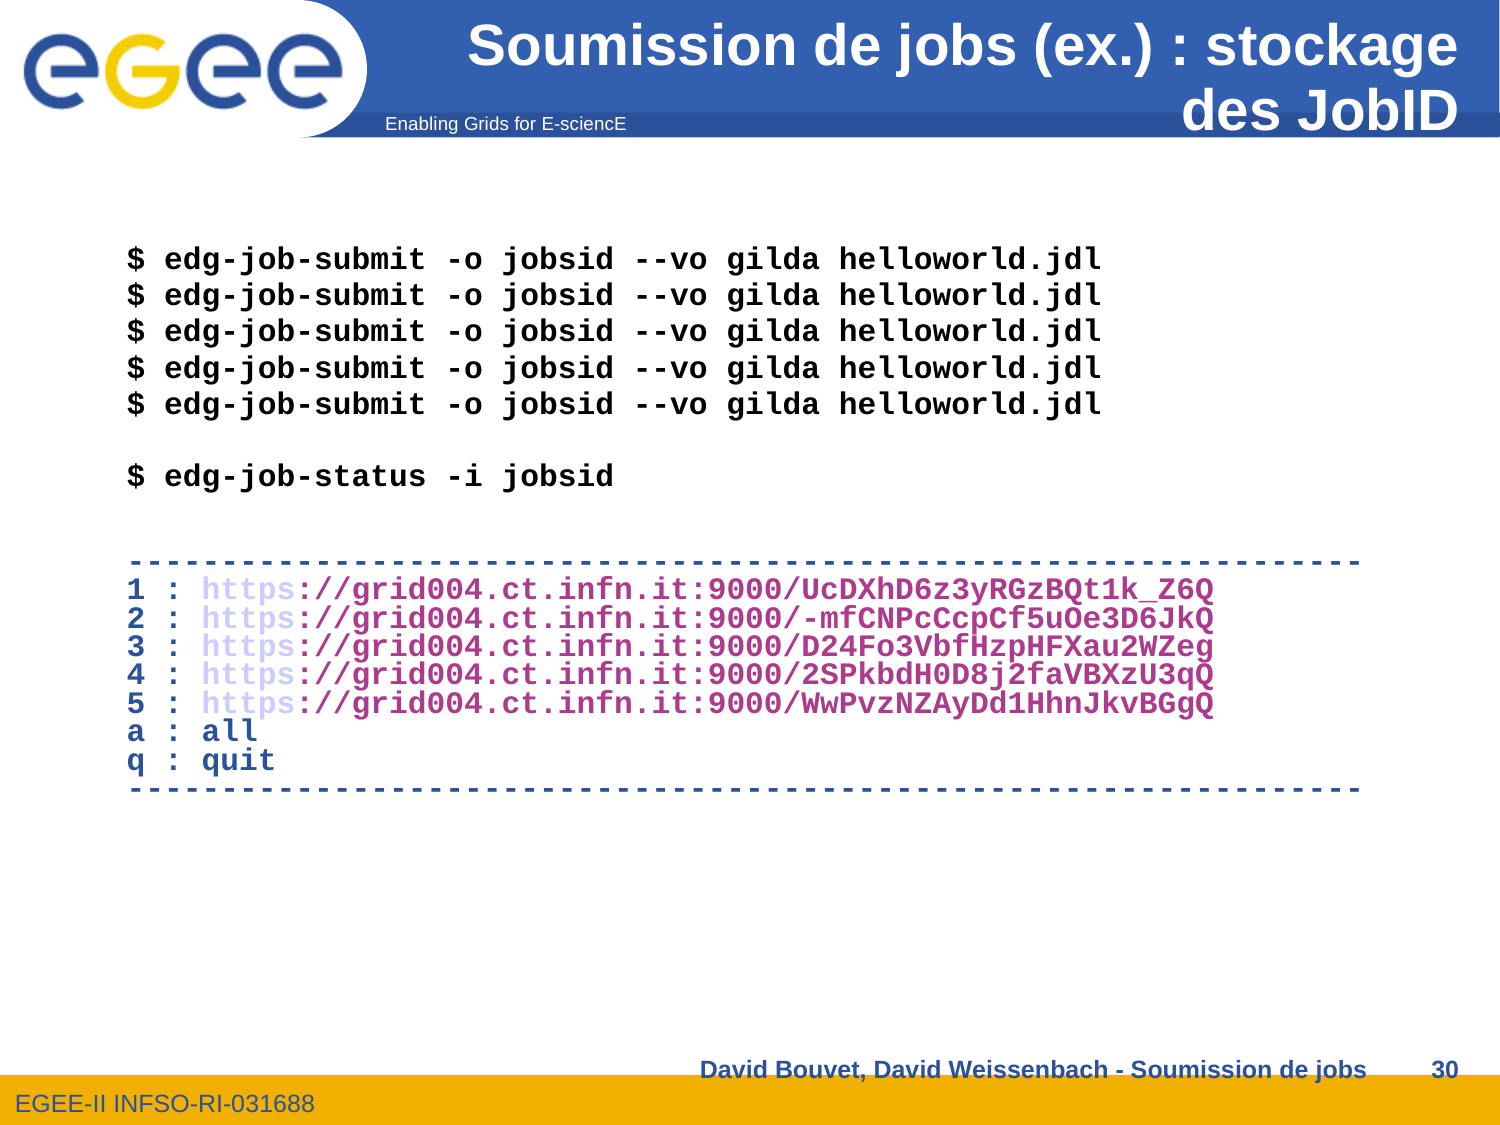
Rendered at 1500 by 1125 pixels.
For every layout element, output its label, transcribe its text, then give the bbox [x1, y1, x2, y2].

picture [18, 30, 349, 112]
title Soumission de jobs (ex.) : stockage des JobID [369, 0, 1475, 174]
list $ edg-job-submit -o jobsid --vo gilda helloworld.jdl $ edg-job-submit -o jobsid --vo gilda helloworld.jdl $ edg-job-submit -o jobsid --vo gilda helloworld.jdl $ edg-job-submit -o jobsid --vo gilda helloworld.jdl $ edg-job-submit -o jobsid --vo gilda helloworld.jdl $ edg-job-status -i jobsid ------------------------------------------------------------------ 1 : https://grid004.ct.infn.it:9000/UcDXhD6z3yRGzBQt1k_Z6Q 2 : https://grid004.ct.infn.it:9000/-mfCNPcCcpCf5uOe3D6JkQ 3 : https://grid004.ct.infn.it:9000/D24Fo3VbfHzpHFXau2WZeg 4 : https://grid004.ct.infn.it:9000/2SPkbdH0D8j2faVBXzU3qQ 5 : https://grid004.ct.infn.it:9000/WwPvzNZAyDd1HhnJkvBGgQ a : all q : quit ------------------------------------------------------------------ [56, 159, 1466, 1051]
